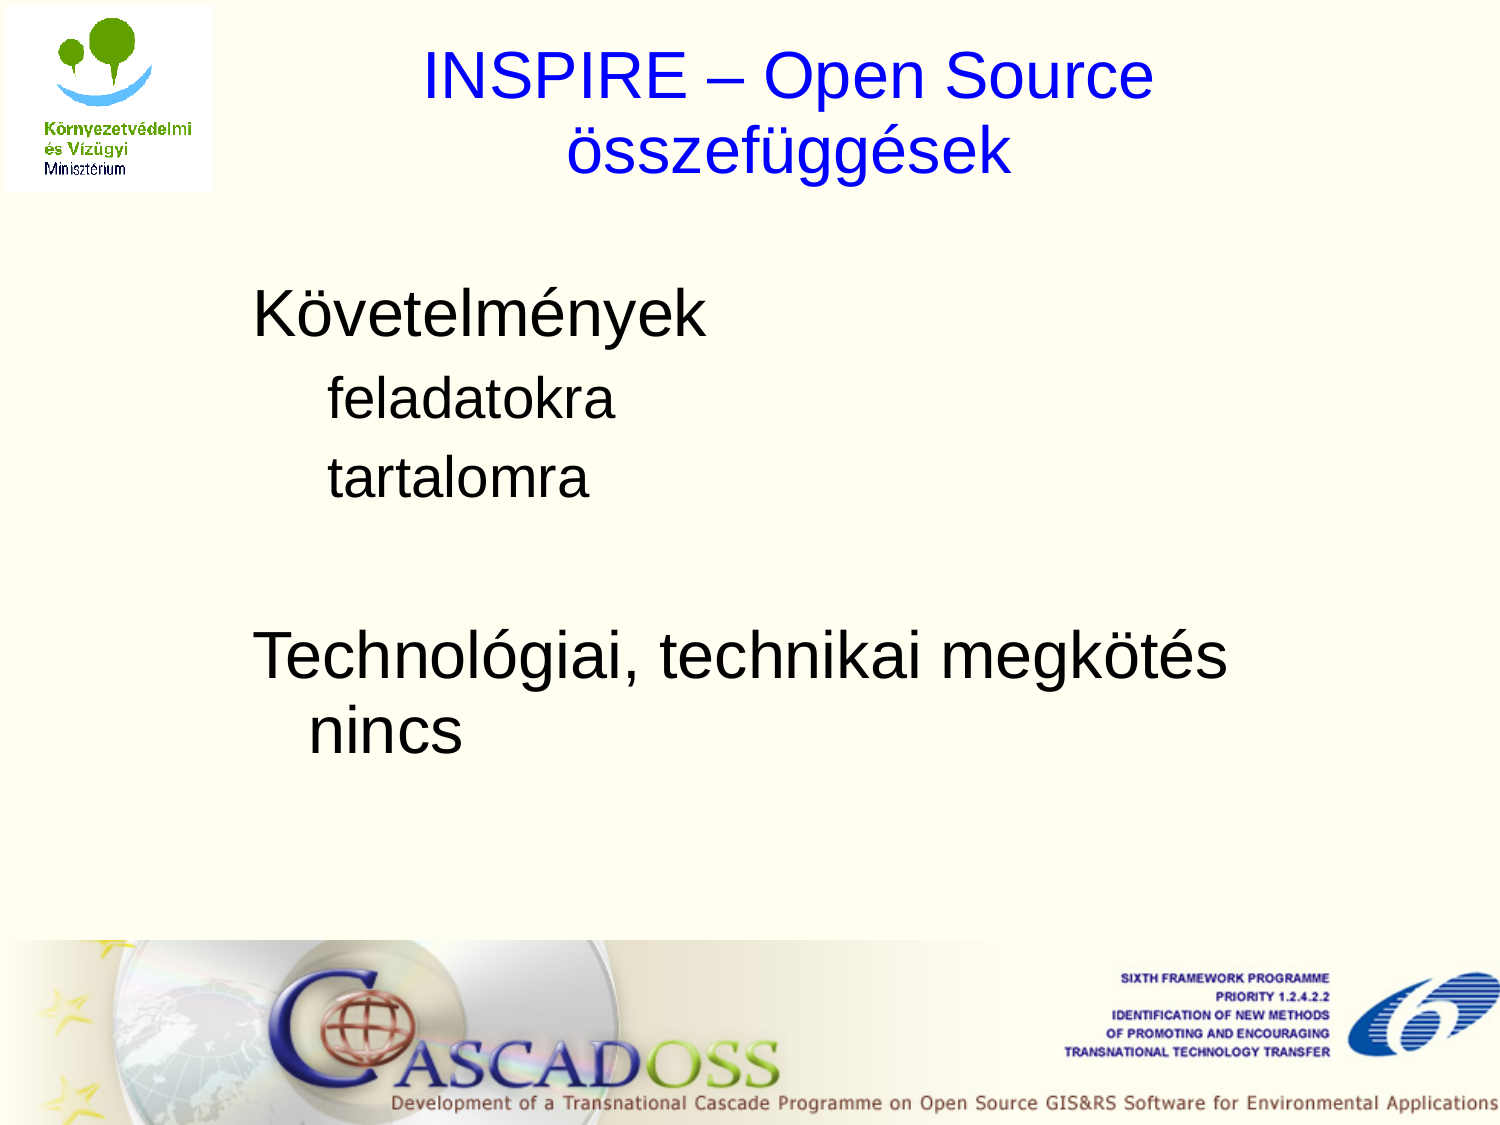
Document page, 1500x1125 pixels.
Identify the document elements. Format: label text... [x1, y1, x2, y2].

list Követelmények feladatokra tartalomra Technológiai, technikai megkötés nincs [252, 276, 1329, 886]
title INSPIRE – Open Source összefüggések [236, 19, 1343, 207]
picture [0, 940, 1500, 1125]
picture [5, 5, 213, 192]
